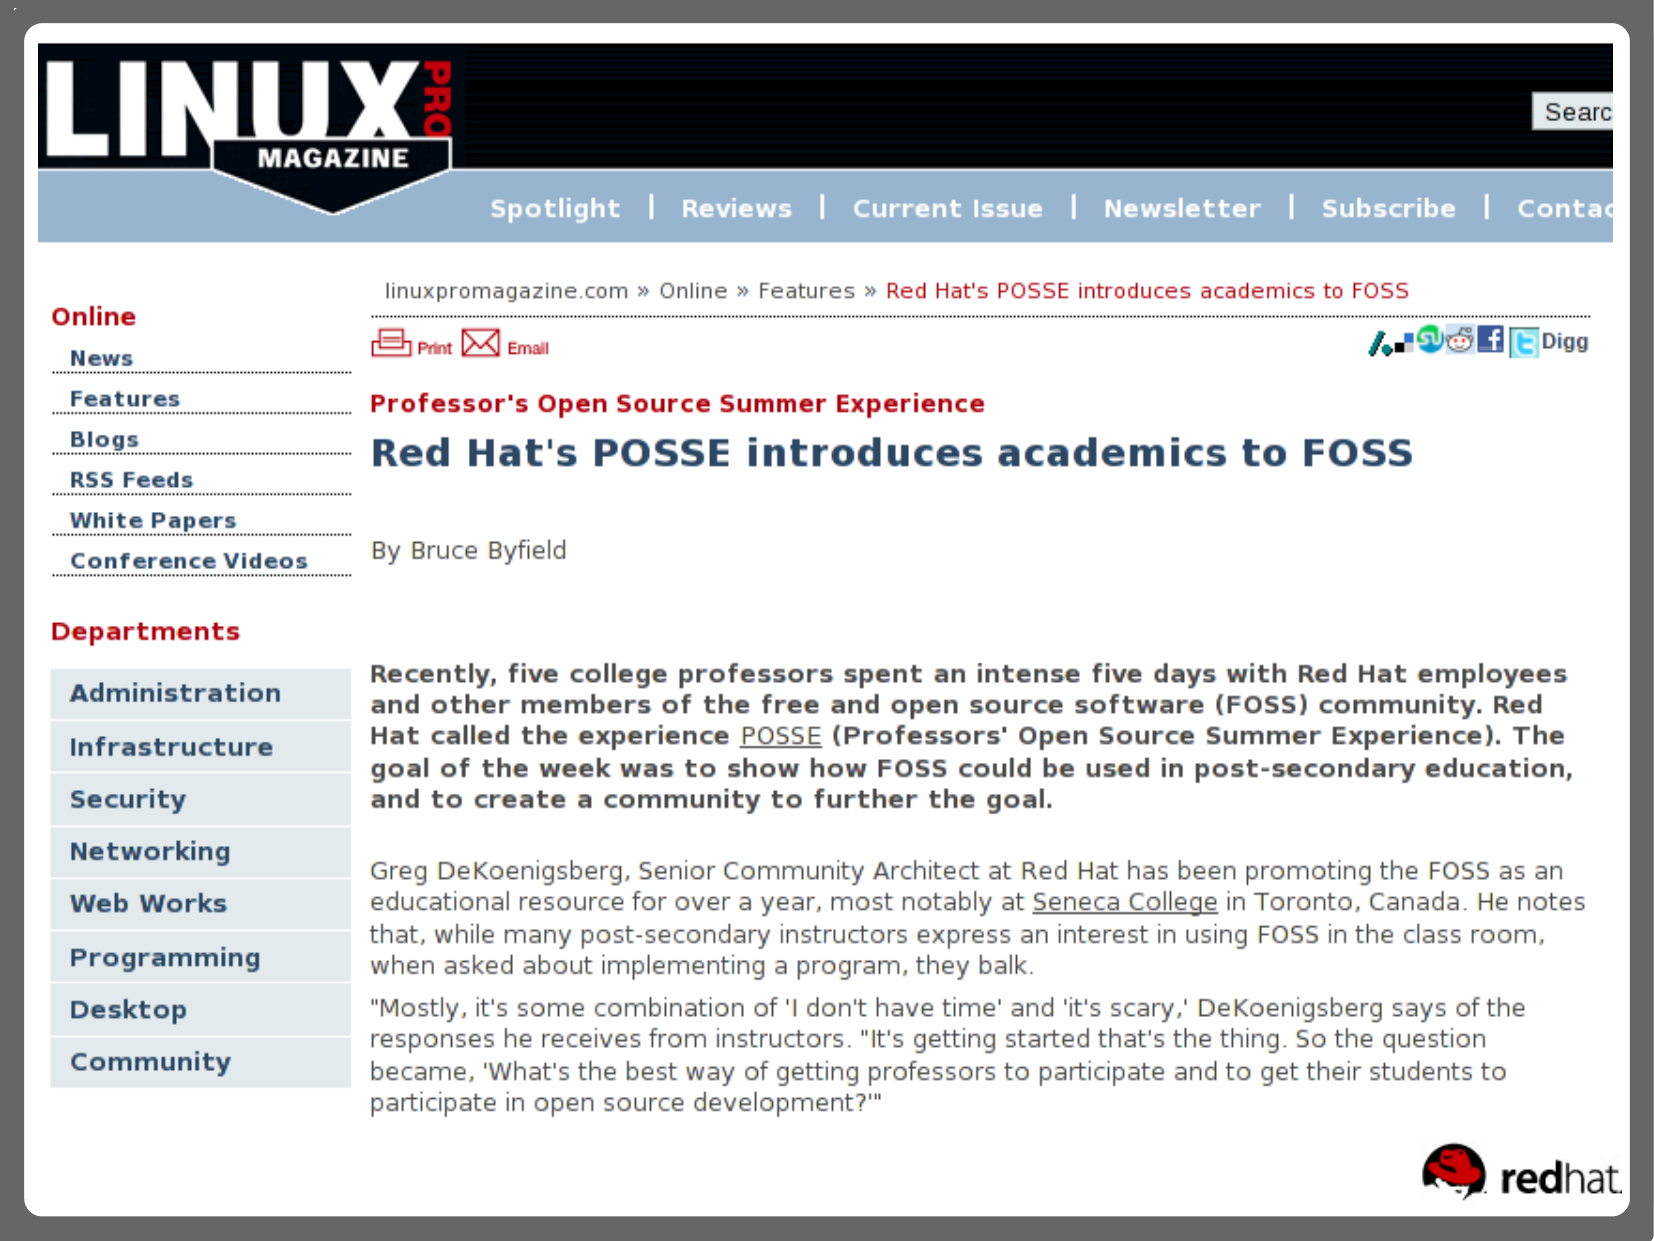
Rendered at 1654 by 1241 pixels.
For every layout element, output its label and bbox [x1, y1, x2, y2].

picture [38, 40, 1613, 1126]
picture [1421, 1141, 1622, 1209]
